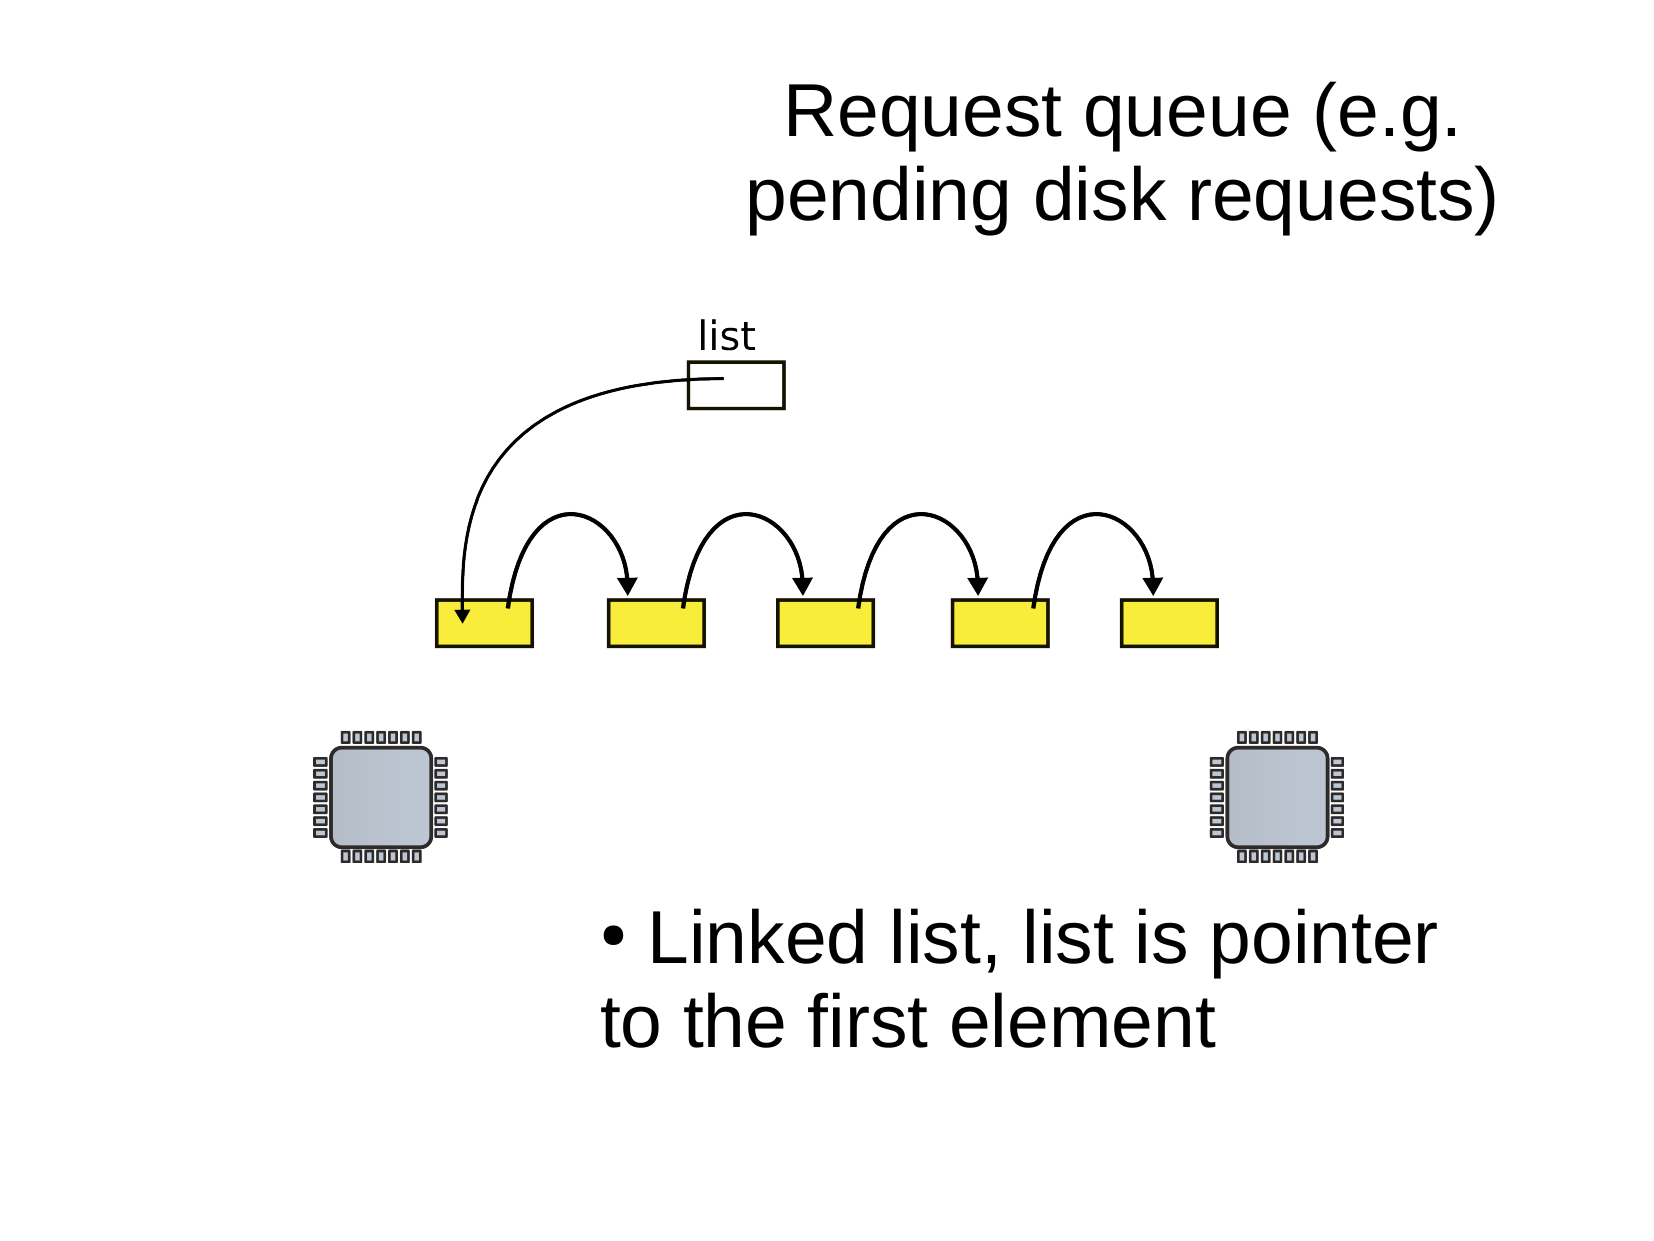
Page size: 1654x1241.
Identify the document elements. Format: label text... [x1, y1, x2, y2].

picture [313, 319, 1344, 863]
title Request queue (e.g. pending disk requests) [675, 49, 1571, 257]
title Linked list, list is pointer to the first element [600, 895, 1496, 1148]
